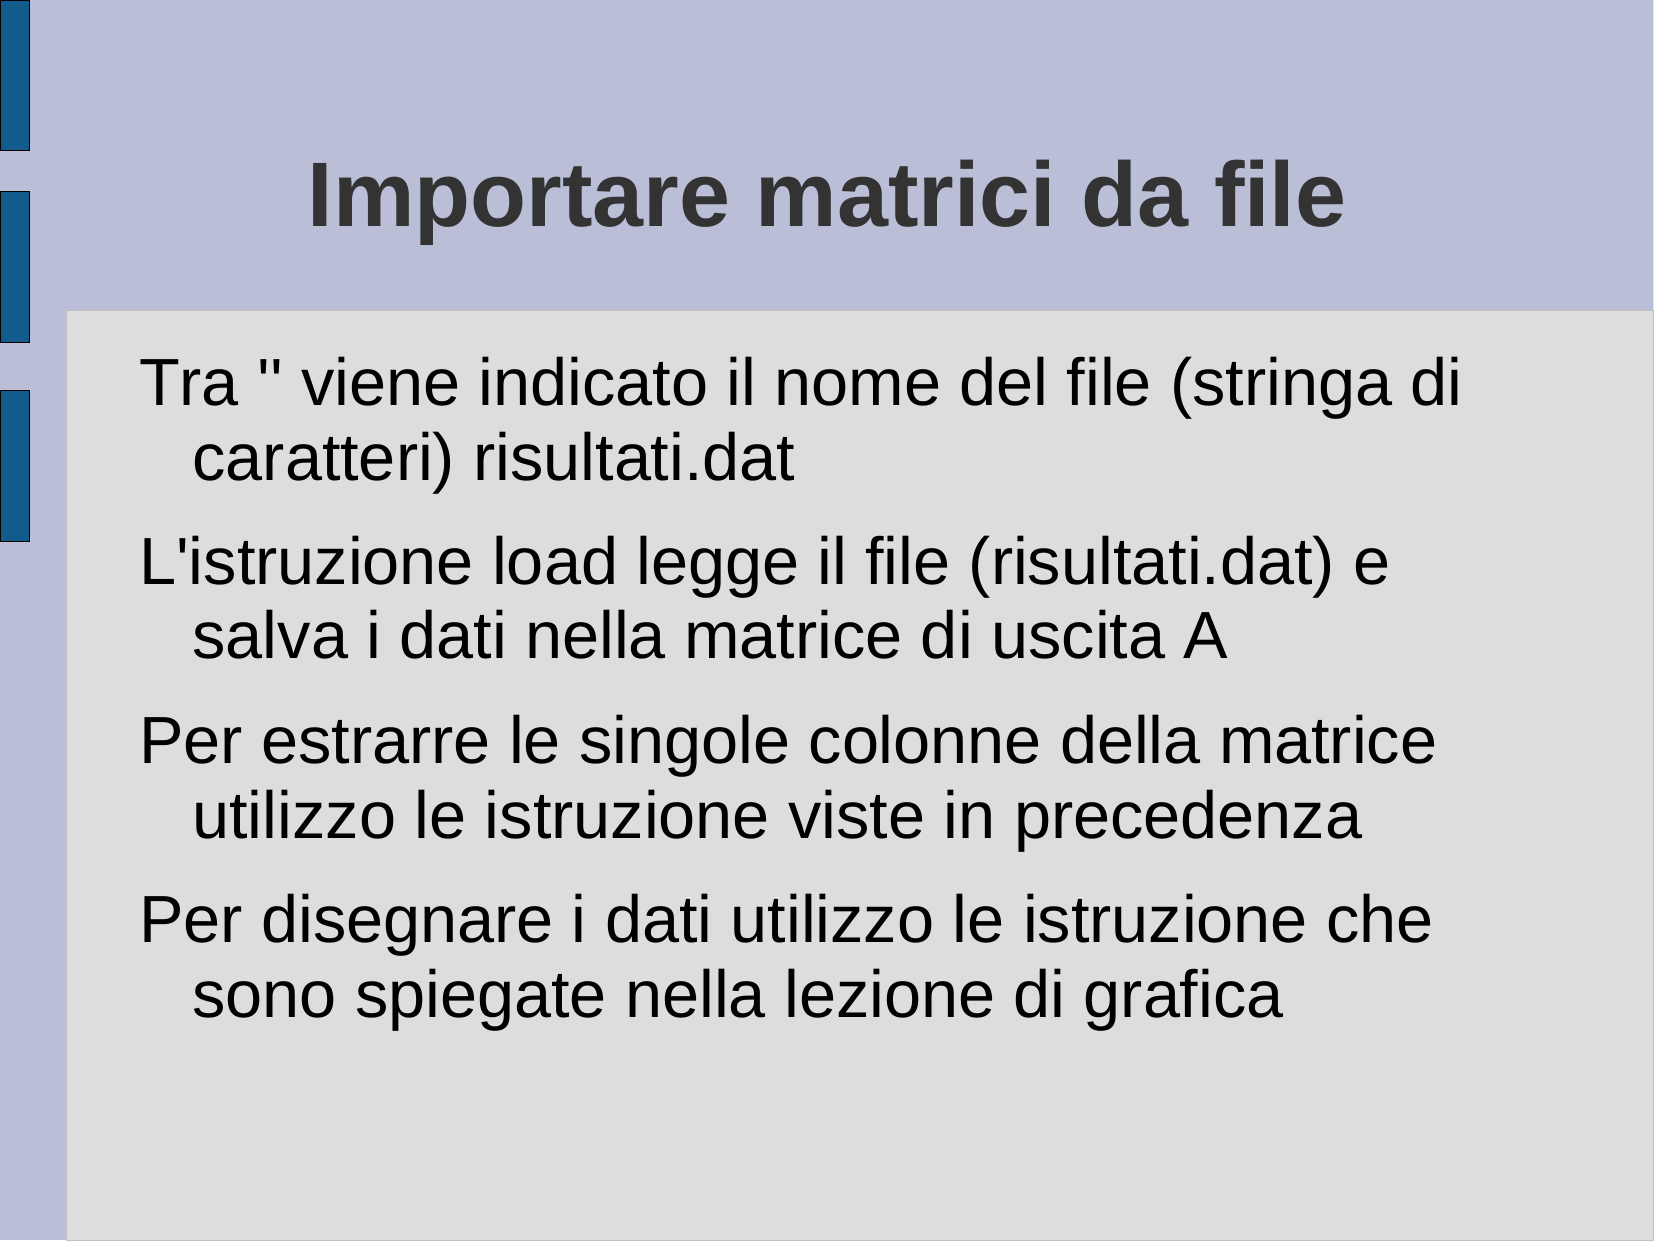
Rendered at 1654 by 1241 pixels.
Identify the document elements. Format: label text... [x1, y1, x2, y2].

title Importare matrici da file [121, 91, 1534, 299]
list Tra '' viene indicato il nome del file (stringa di caratteri) risultati.dat L'istruzione load legge il file (risultati.dat) e salva i dati nella matrice di uscita A Per estrarre le singole colonne della matrice utilizzo le istruzione viste in precedenza Per disegnare i dati utilizzo le istruzione che sono spiegate nella lezione di grafica [121, 344, 1534, 1112]
